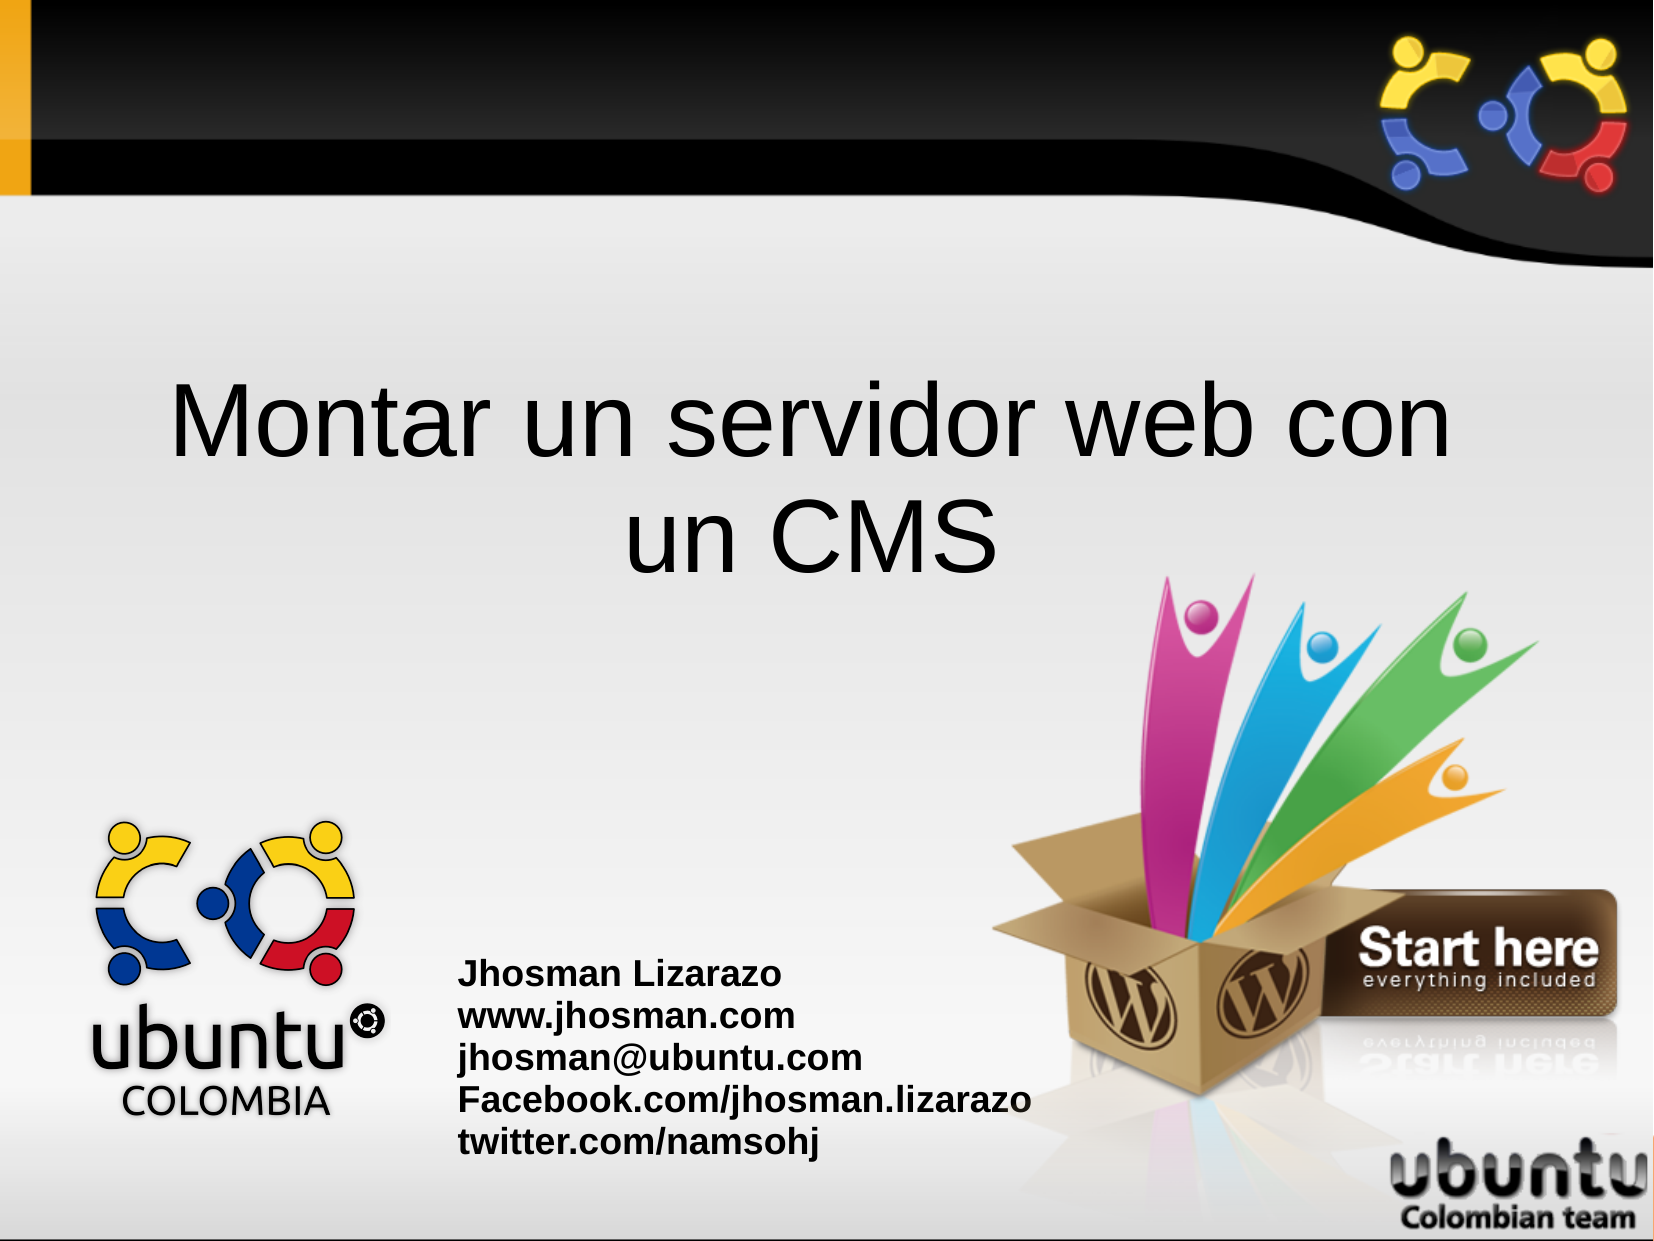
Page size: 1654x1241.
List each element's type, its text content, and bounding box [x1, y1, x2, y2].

text_box Jhosman Lizarazo www.jhosman.com jhosman@ubuntu.com Facebook.com/jhosman.lizarazo twitter.com/namsohj [442, 944, 963, 1170]
picture [0, 0, 1654, 1241]
text_box Montar un servidor web con un CMS [147, 354, 1477, 602]
